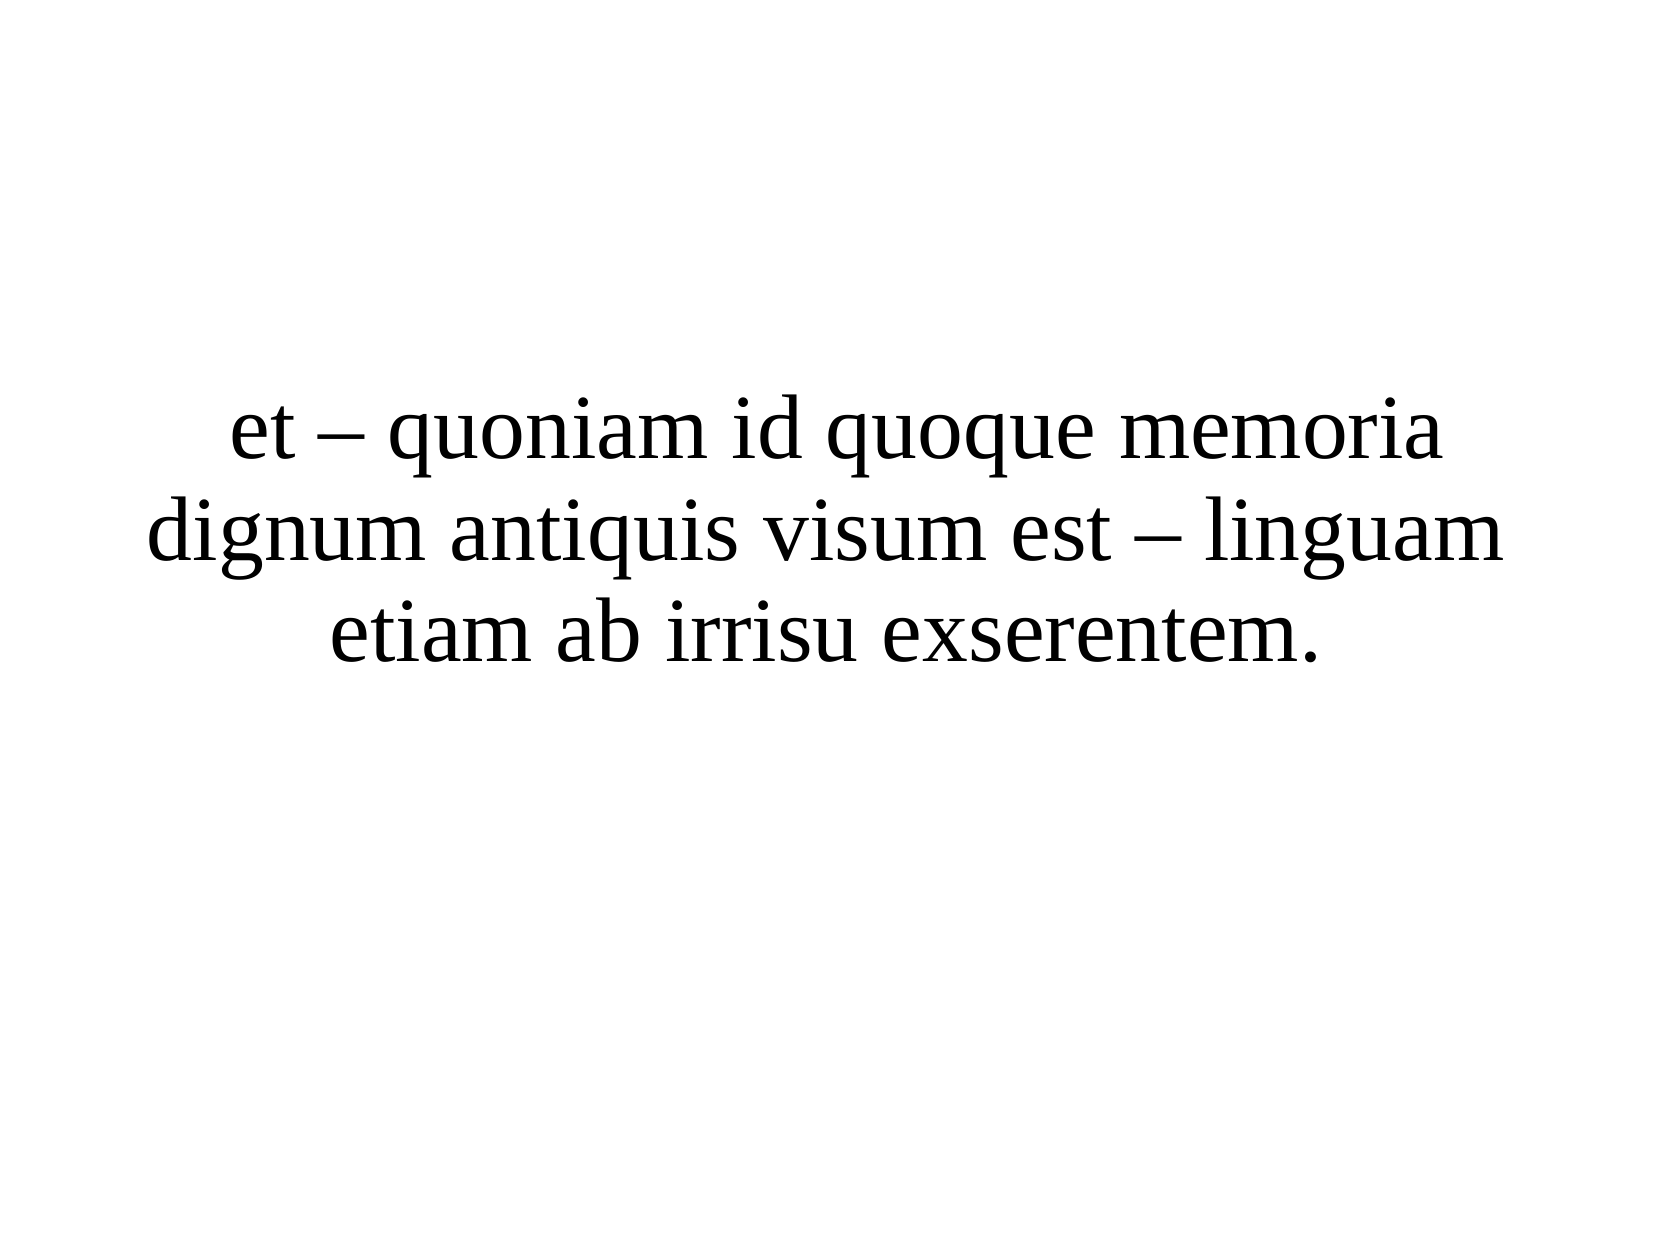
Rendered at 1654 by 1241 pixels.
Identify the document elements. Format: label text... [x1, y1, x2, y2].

subtitle et – quoniam id quoque memoria dignum antiquis visum est – linguam etiam ab irrisu exserentem. [82, 49, 1571, 1010]
